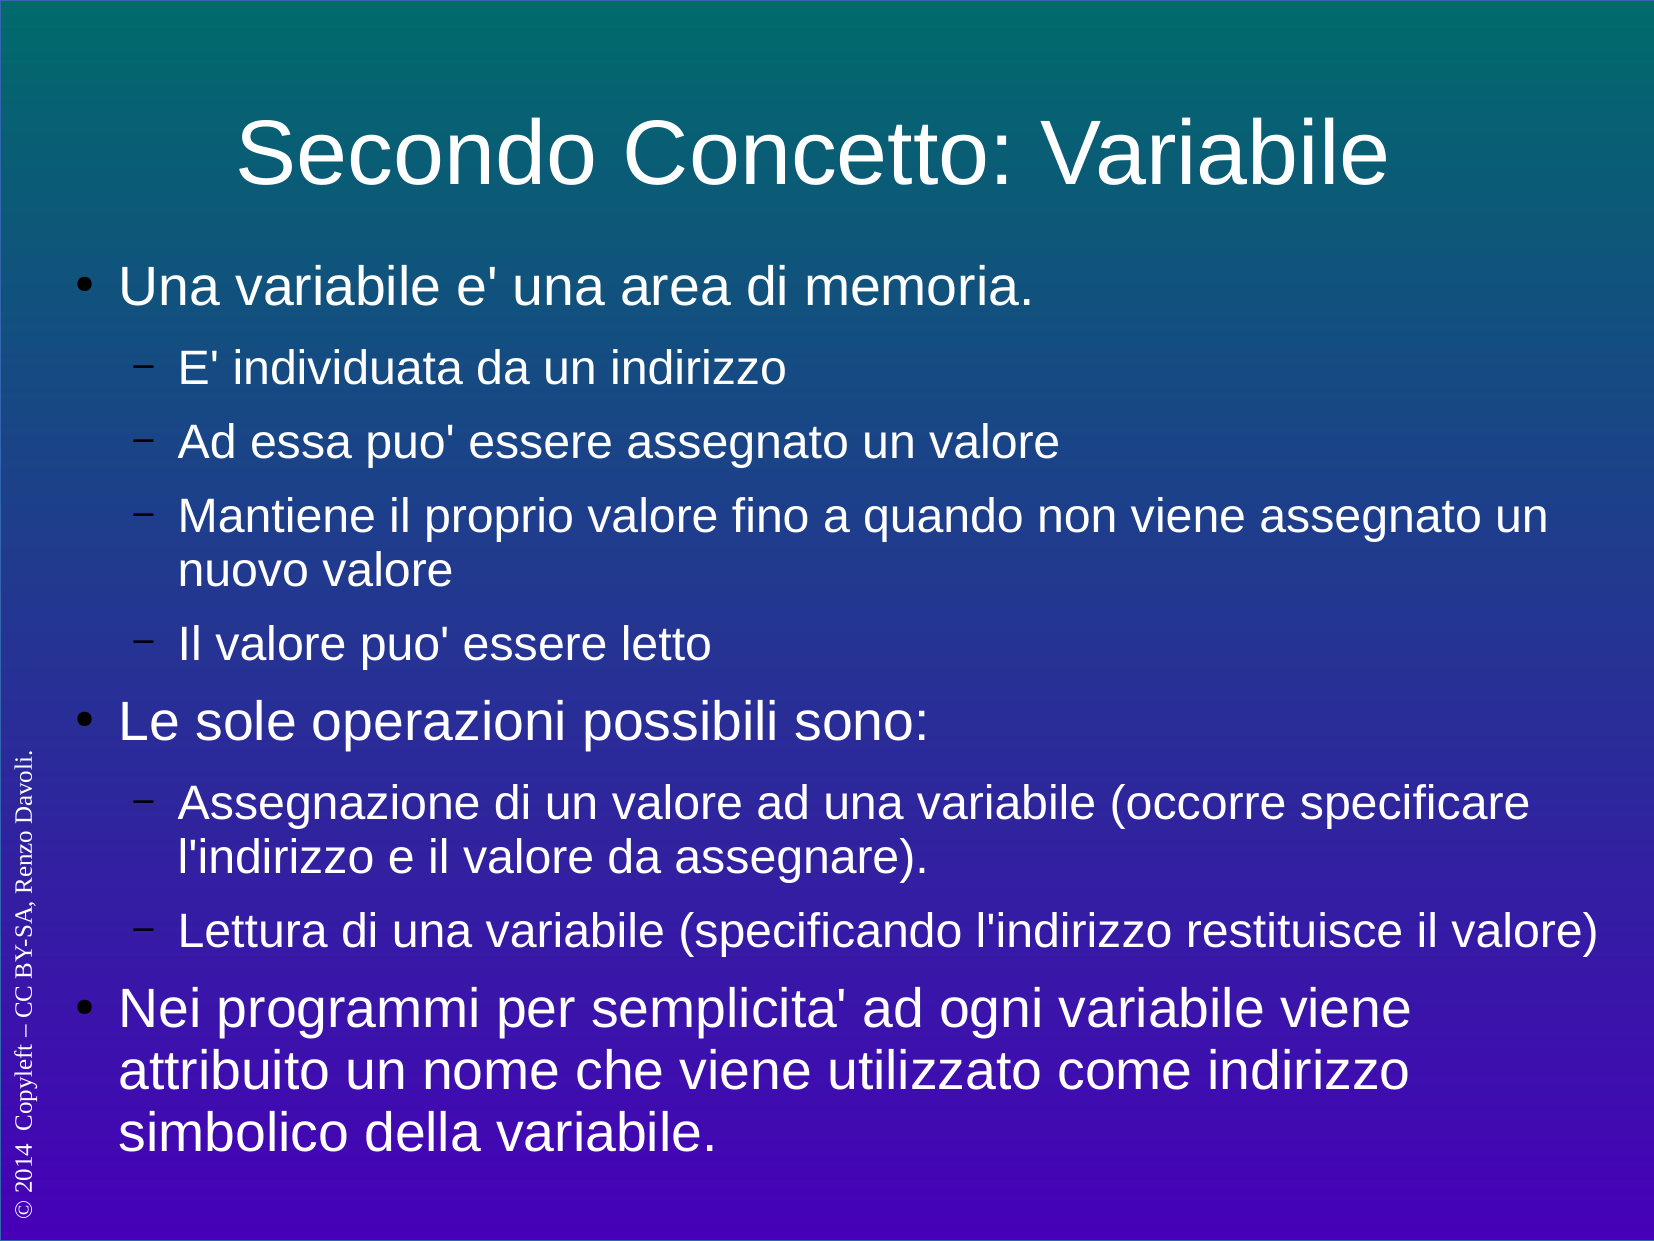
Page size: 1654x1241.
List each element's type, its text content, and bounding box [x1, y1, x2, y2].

title Secondo Concetto: Variabile [82, 49, 1571, 255]
list Una variabile e' una area di memoria. E' individuata da un indirizzo Ad essa puo' essere assegnato un valore Mantiene il proprio valore fino a quando non viene assegnato un nuovo valore Il valore puo' essere letto Le sole operazioni possibili sono: Assegnazione di un valore ad una variabile (occorre specificare l'indirizzo e il valore da assegnare). Lettura di una variabile (specificando l'indirizzo restituisce il valore) Nei programmi per semplicita' ad ogni variabile viene attribuito un nome che viene utilizzato come indirizzo simbolico della variabile. [60, 255, 1624, 1165]
